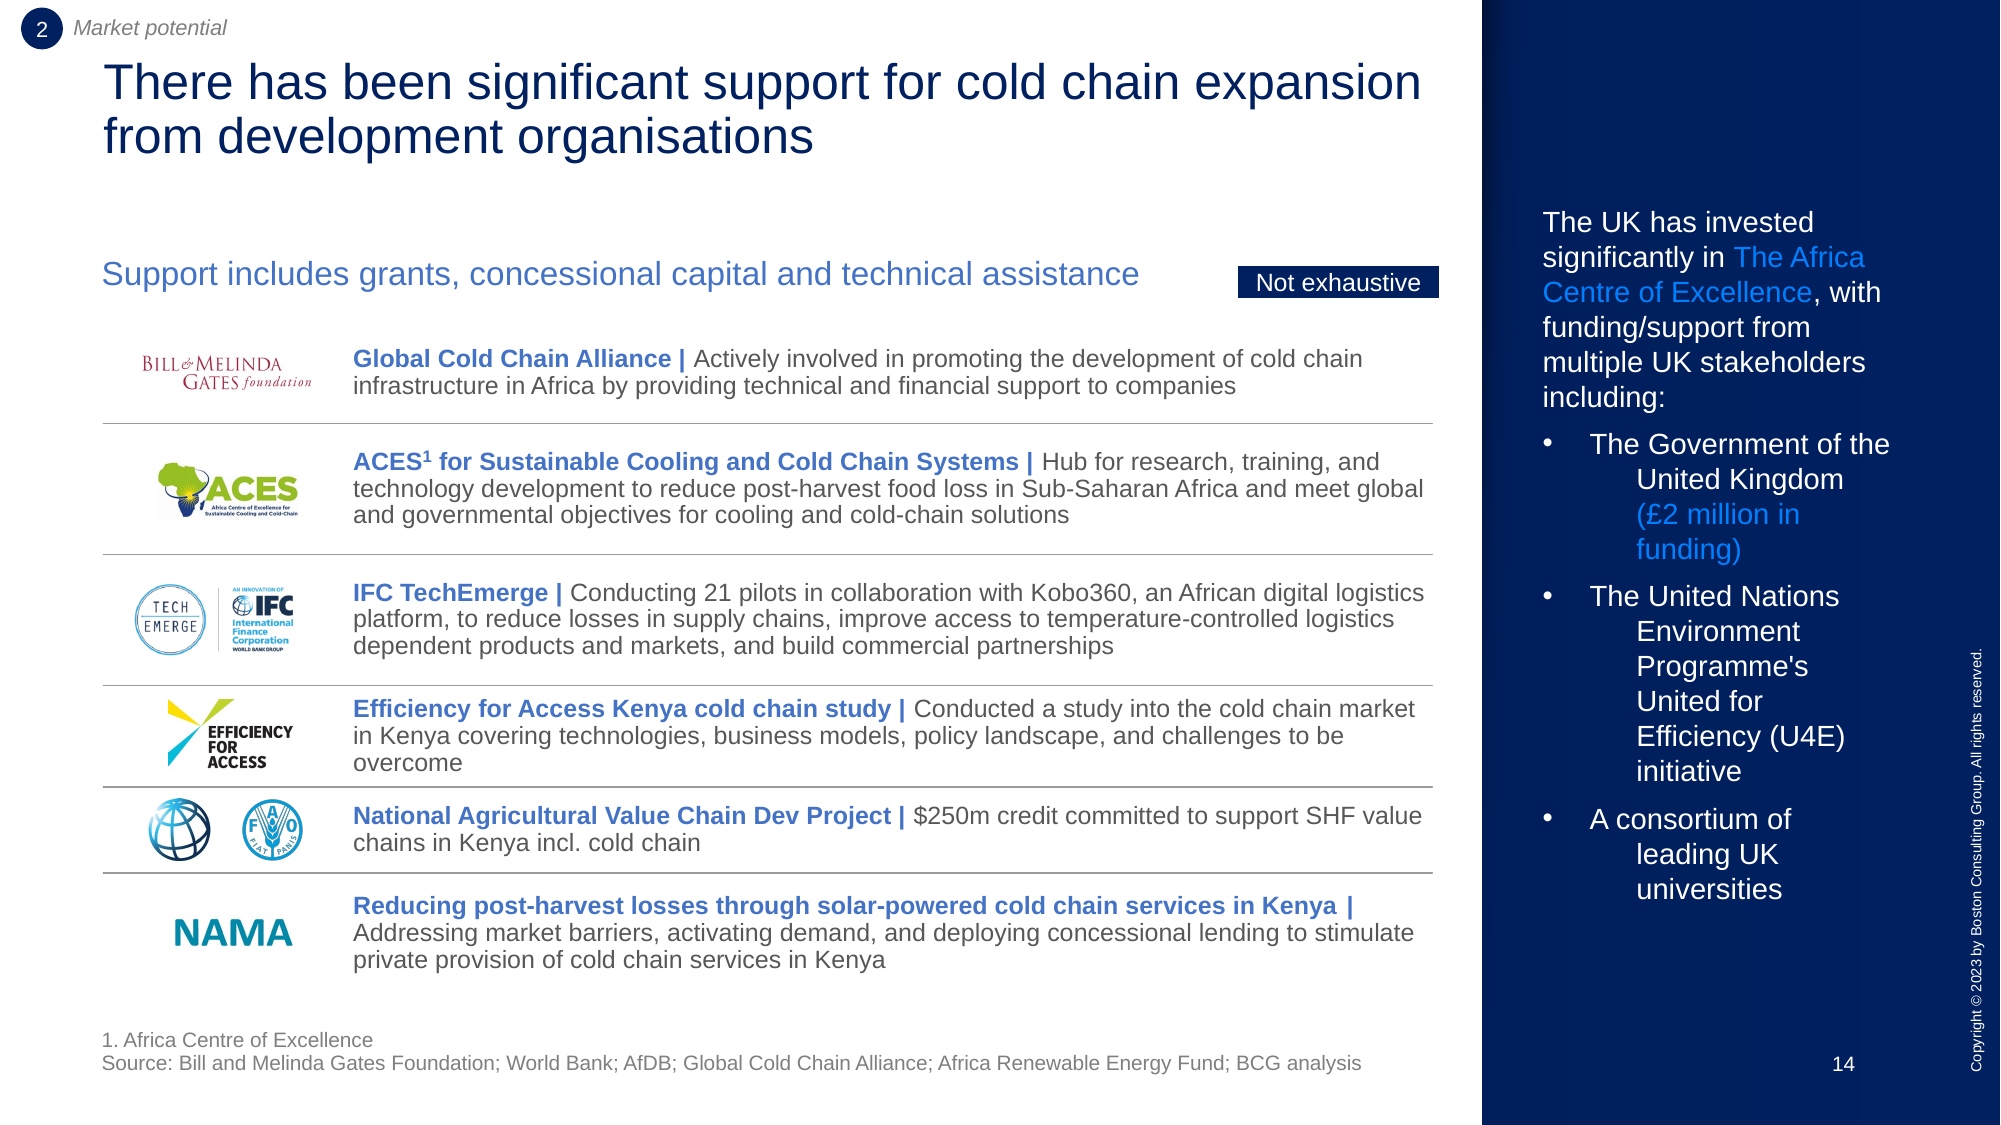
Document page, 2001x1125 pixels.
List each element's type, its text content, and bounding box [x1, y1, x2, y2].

text_box 2 [21, 7, 63, 50]
picture [142, 344, 311, 401]
picture [151, 456, 303, 522]
text_box National Agricultural Value Chain Dev Project | $250m credit committed to support SHF value chains in Kenya incl. cold chain [353, 793, 1433, 867]
text_box The UK has invested significantly in The Africa Centre of Excellence, with funding/support from multiple UK stakeholders including: The Government of the United Kingdom (£2 million in funding) The United Nations Environment Programme's United for Efficiency (U4E) initiative A consortium of leading UK universities [1542, 301, 1892, 953]
picture [241, 798, 303, 861]
picture [171, 914, 297, 952]
text_box 1. Africa Centre of Excellence Source: Bill and Melinda Gates Foundation; World Bank; AfDB; Global Cold Chain Alliance; Africa Renewable Energy Fund; BCG analysis [102, 1030, 1583, 1075]
text_box Market potential [73, 9, 1031, 46]
text_box Reducing post-harvest losses through solar-powered cold chain services in Kenya | Addressing market barriers, activating demand, and deploying concessional lending to stimulate private provision of cold chain services in Kenya [353, 879, 1433, 987]
picture [146, 798, 211, 861]
text_box Efficiency for Access Kenya cold chain study | Conducted a study into the cold chain market in Kenya covering technologies, business models, policy landscape, and challenges to be overcome [353, 691, 1433, 781]
text_box Global Cold Chain Alliance | Actively involved in promoting the development of cold chain infrastructure in Africa by providing technical and financial support to companies [353, 328, 1433, 418]
picture [168, 699, 297, 773]
text_box Not exhaustive [1238, 266, 1439, 298]
text_box Support includes grants, concessional capital and technical assistance [101, 252, 1494, 293]
text_box ACES1 for Sustainable Cooling and Cold Chain Systems | Hub for research, training, and technology development to reduce post-harvest food loss in Sub-Saharan Africa and meet global and governmental objectives for cooling and cold-chain solutions [353, 429, 1433, 549]
picture [127, 577, 293, 662]
picture [279, 837, 303, 861]
title There has been significant support for cold chain expansion from development organisations [103, 55, 1433, 165]
text_box IFC TechEmerge | Conducting 21 pilots in collaboration with Kobo360, an African digital logistics platform, to reduce losses in supply chains, improve access to temperature-controlled logistics dependent products and markets, and build commercial partnerships [353, 560, 1433, 679]
picture [246, 803, 299, 856]
